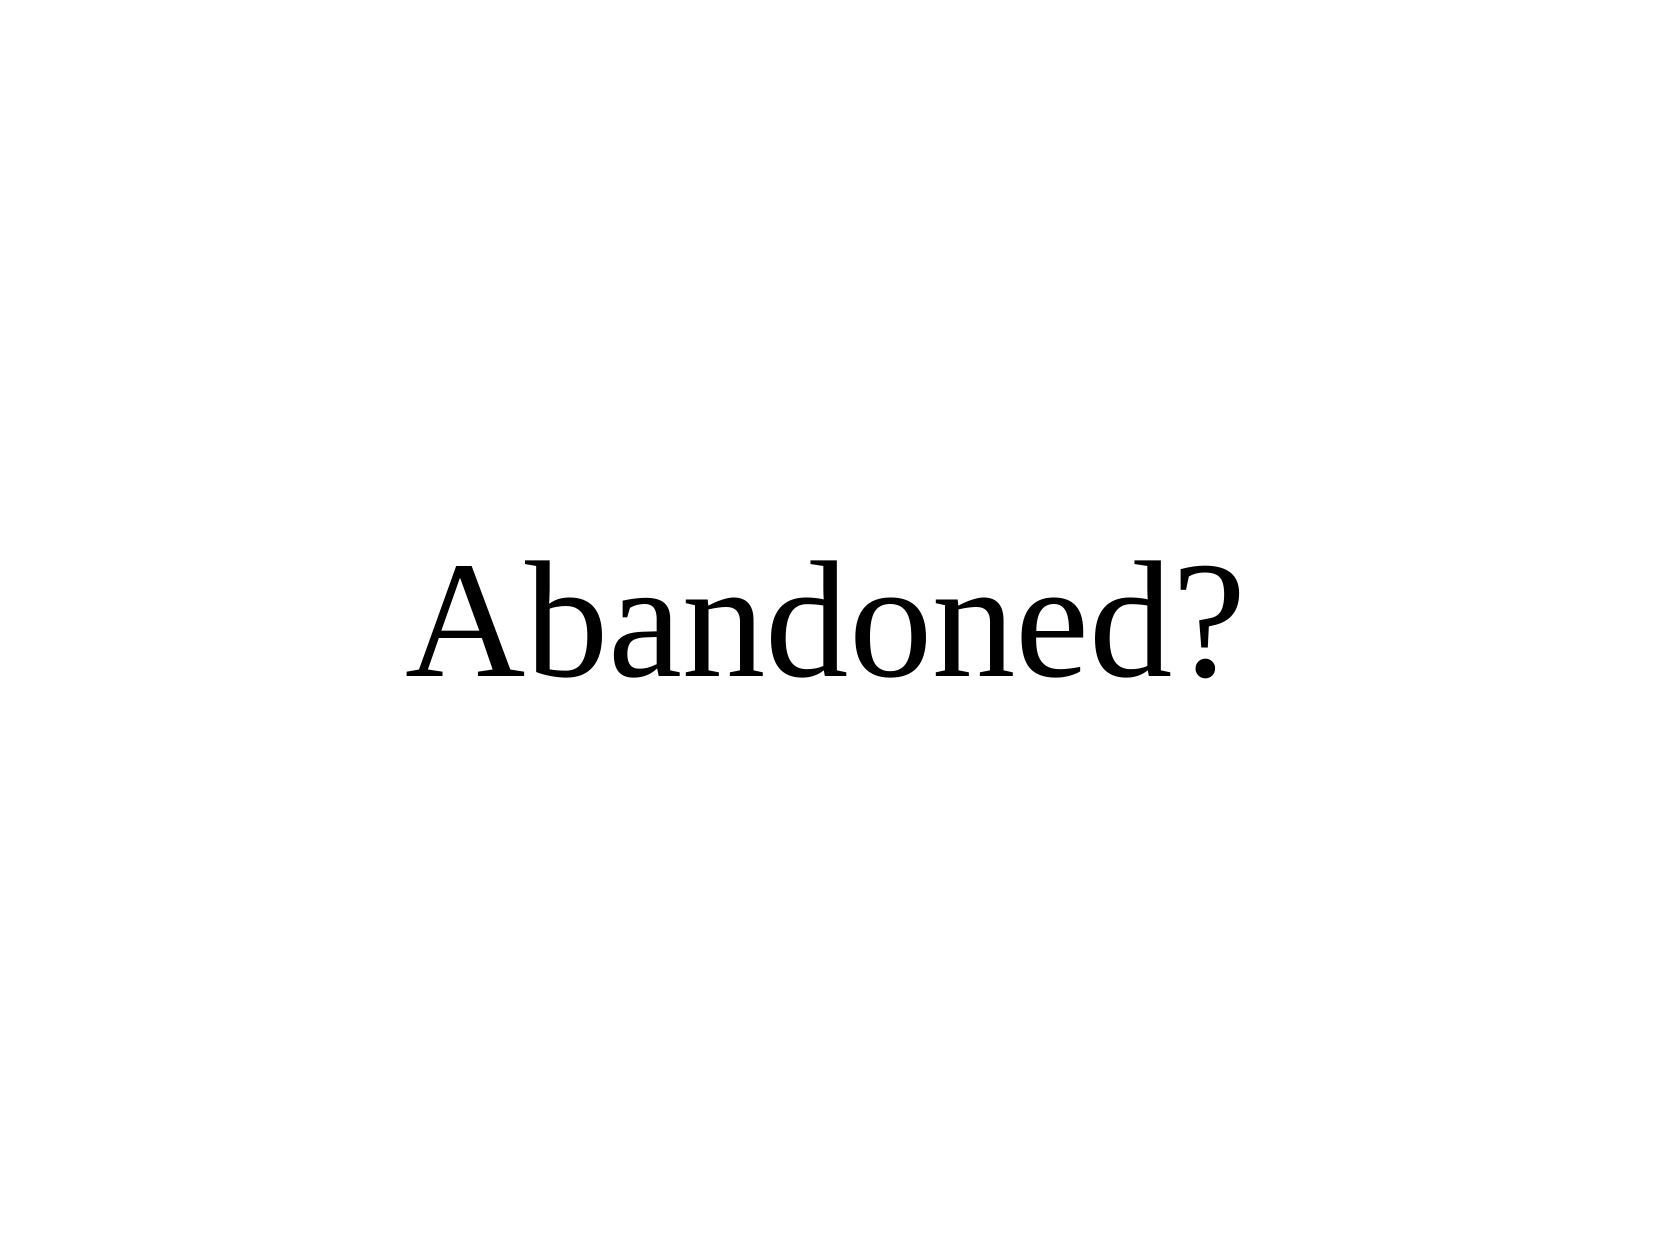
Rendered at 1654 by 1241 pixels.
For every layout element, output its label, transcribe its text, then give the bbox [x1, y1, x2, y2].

title Abandoned? [0, 516, 1654, 724]
